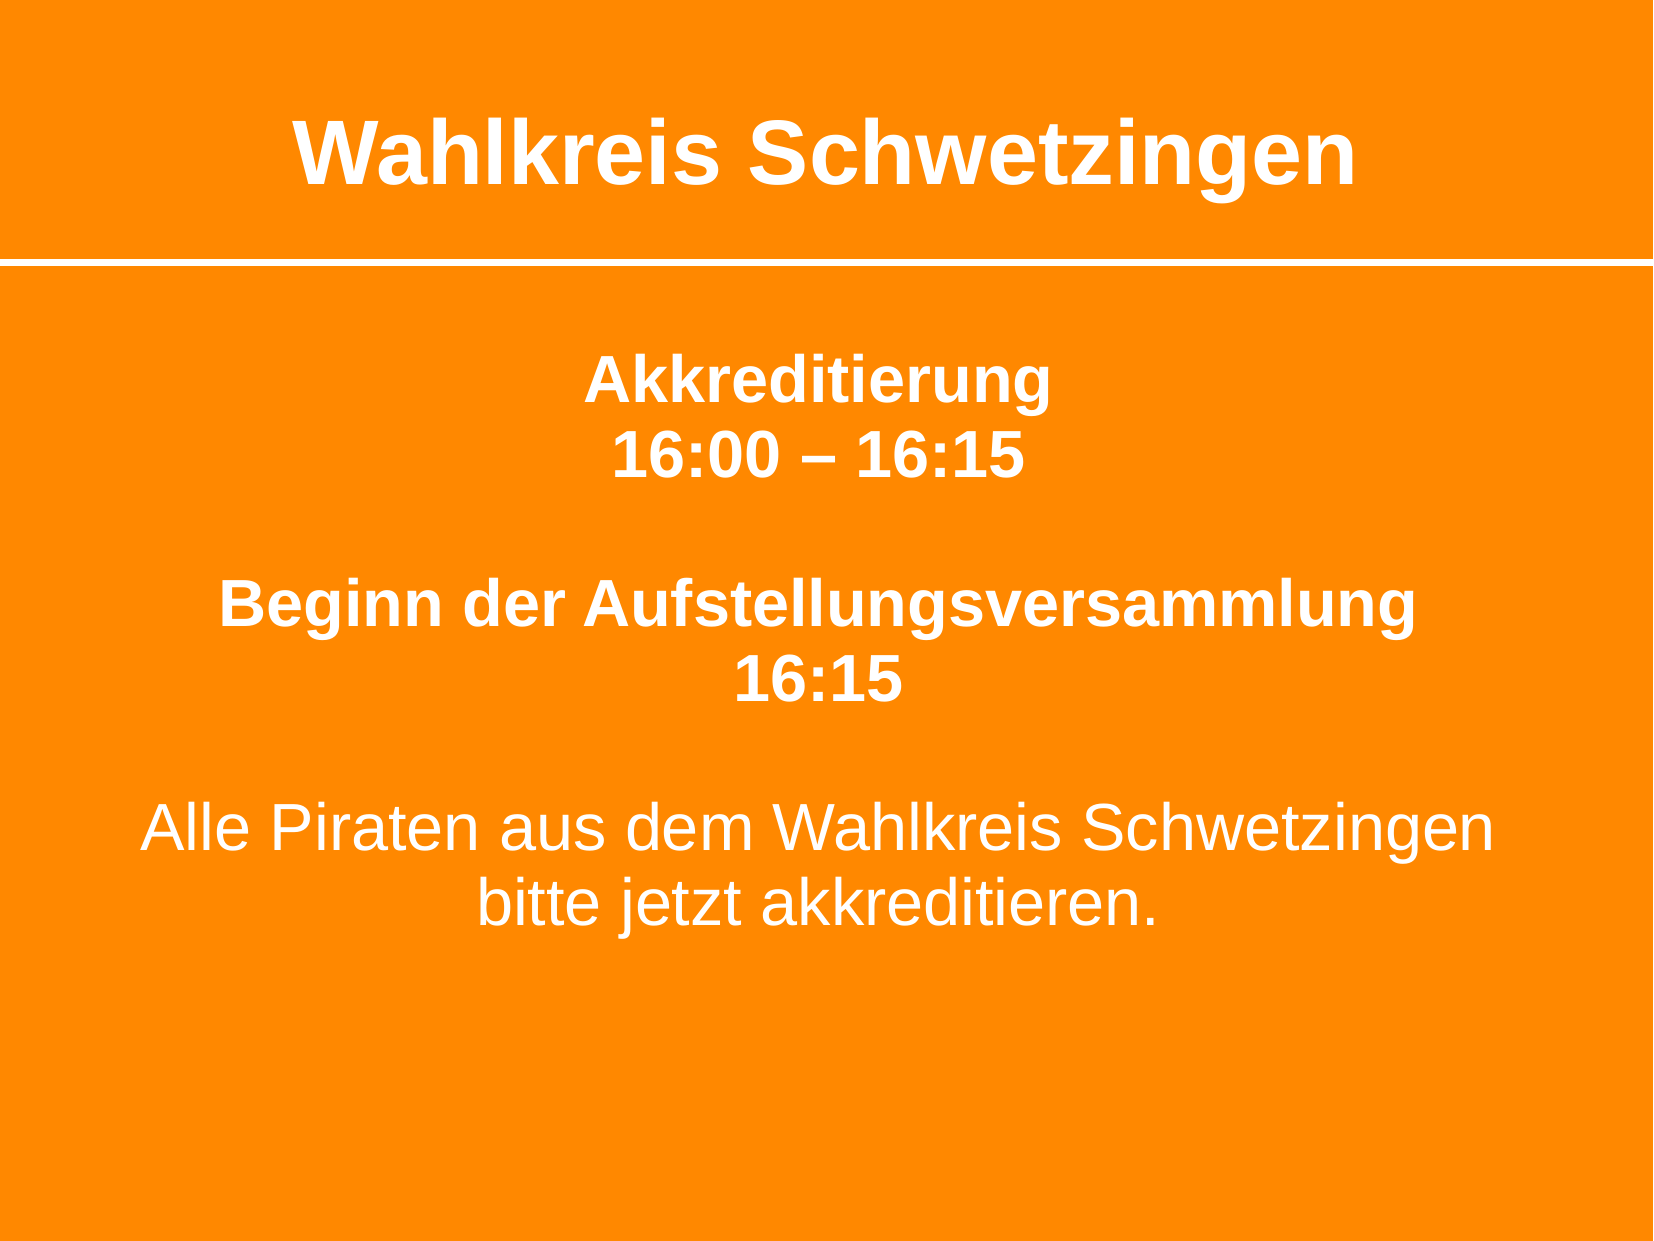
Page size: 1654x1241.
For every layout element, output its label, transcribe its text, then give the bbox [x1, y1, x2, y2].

title Wahlkreis Schwetzingen [82, 49, 1571, 257]
subtitle Akkreditierung 16:00 – 16:15 Beginn der Aufstellungsversammlung 16:15 Alle Piraten aus dem Wahlkreis Schwetzingen bitte jetzt akkreditieren. [75, 313, 1563, 1118]
